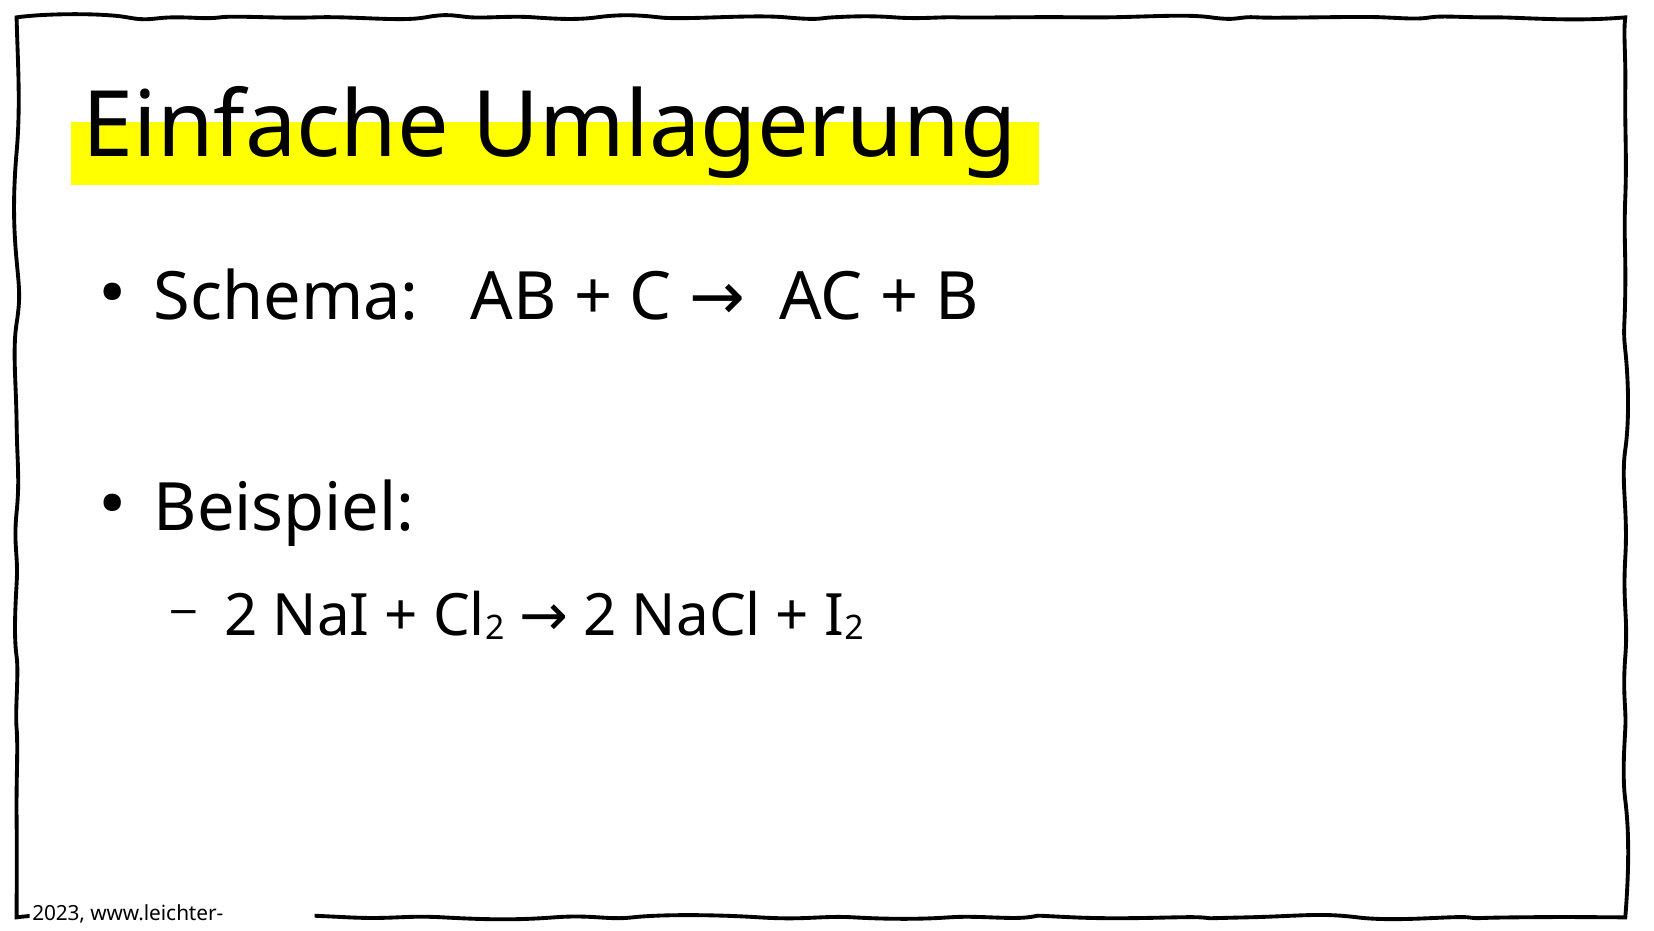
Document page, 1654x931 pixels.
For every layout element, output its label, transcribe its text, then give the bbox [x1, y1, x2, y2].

list Schema: AB + C → AC + B Beispiel: 2 NaI + Cl2 → 2 NaCl + I2 [82, 248, 1571, 886]
title Einfache Umlagerung [82, 42, 1571, 199]
